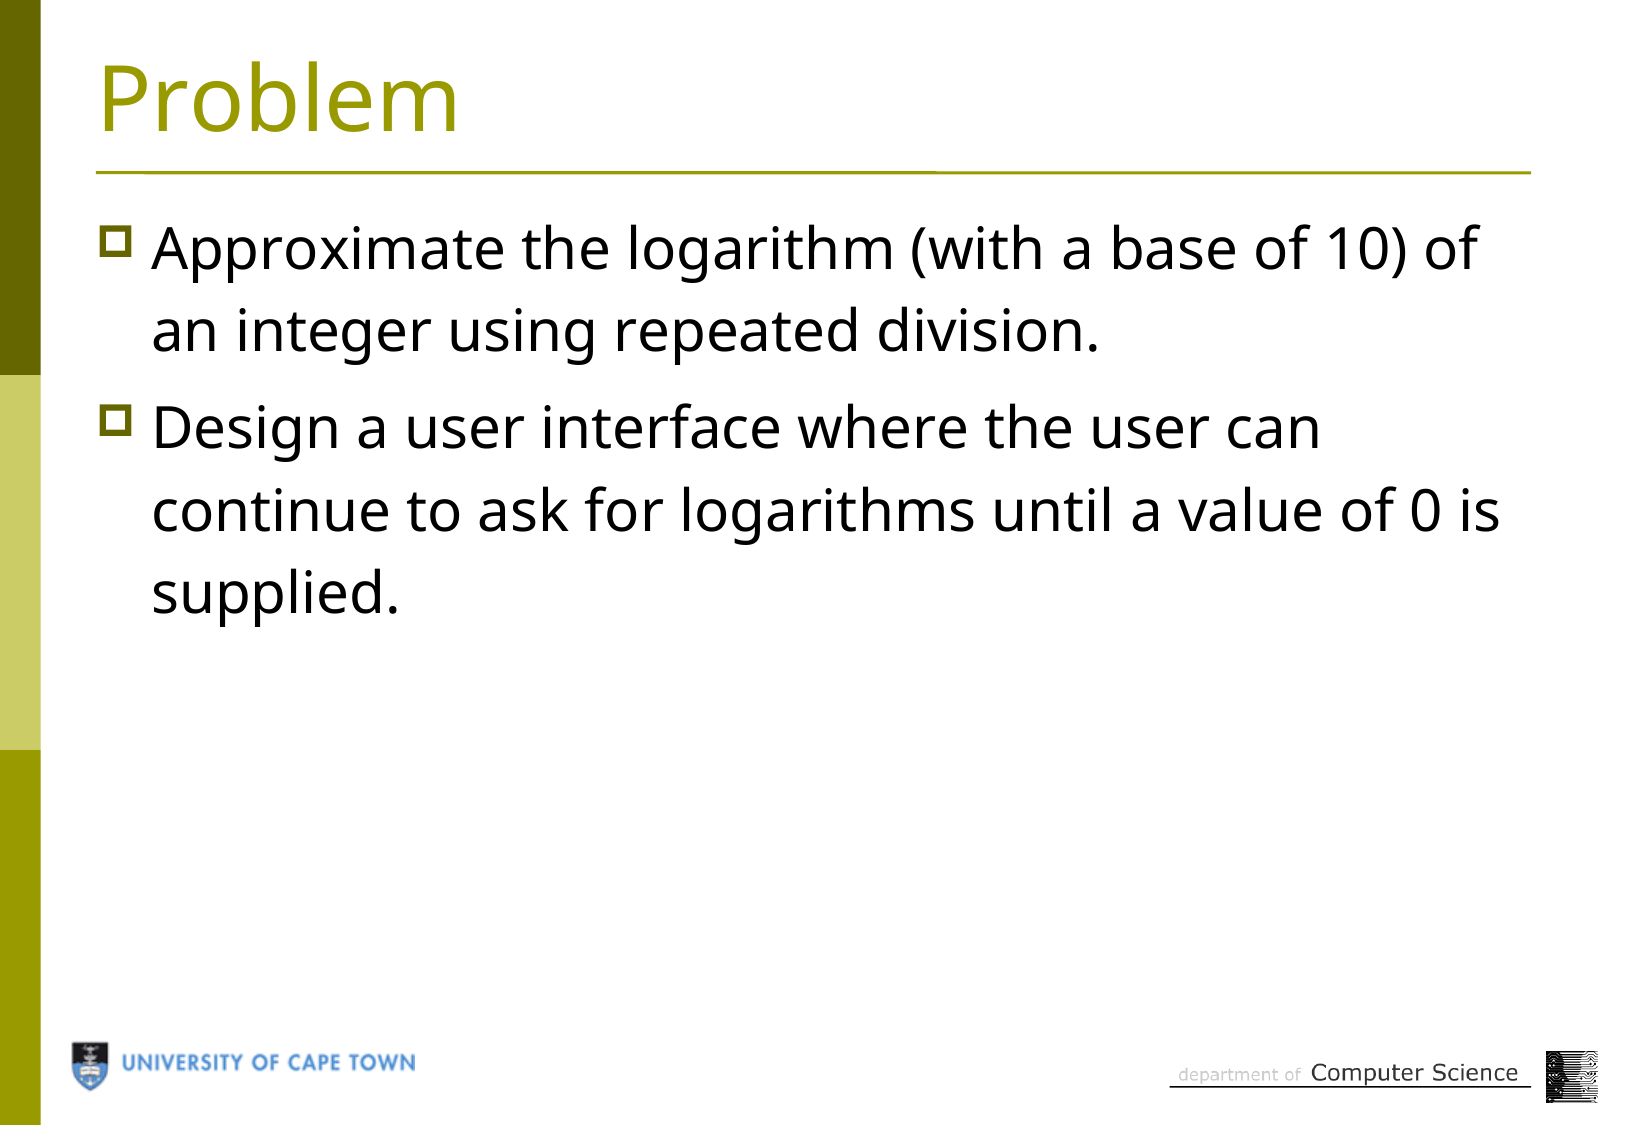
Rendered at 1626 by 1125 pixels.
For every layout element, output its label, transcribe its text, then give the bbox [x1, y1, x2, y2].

picture [61, 1024, 415, 1103]
picture [1169, 1043, 1532, 1091]
list Approximate the logarithm (with a base of 10) of an integer using repeated division. Design a user interface where the user can continue to ask for logarithms until a value of 0 is supplied. [81, 196, 1543, 1021]
title Problem [81, 21, 1543, 180]
picture [1546, 1051, 1598, 1103]
